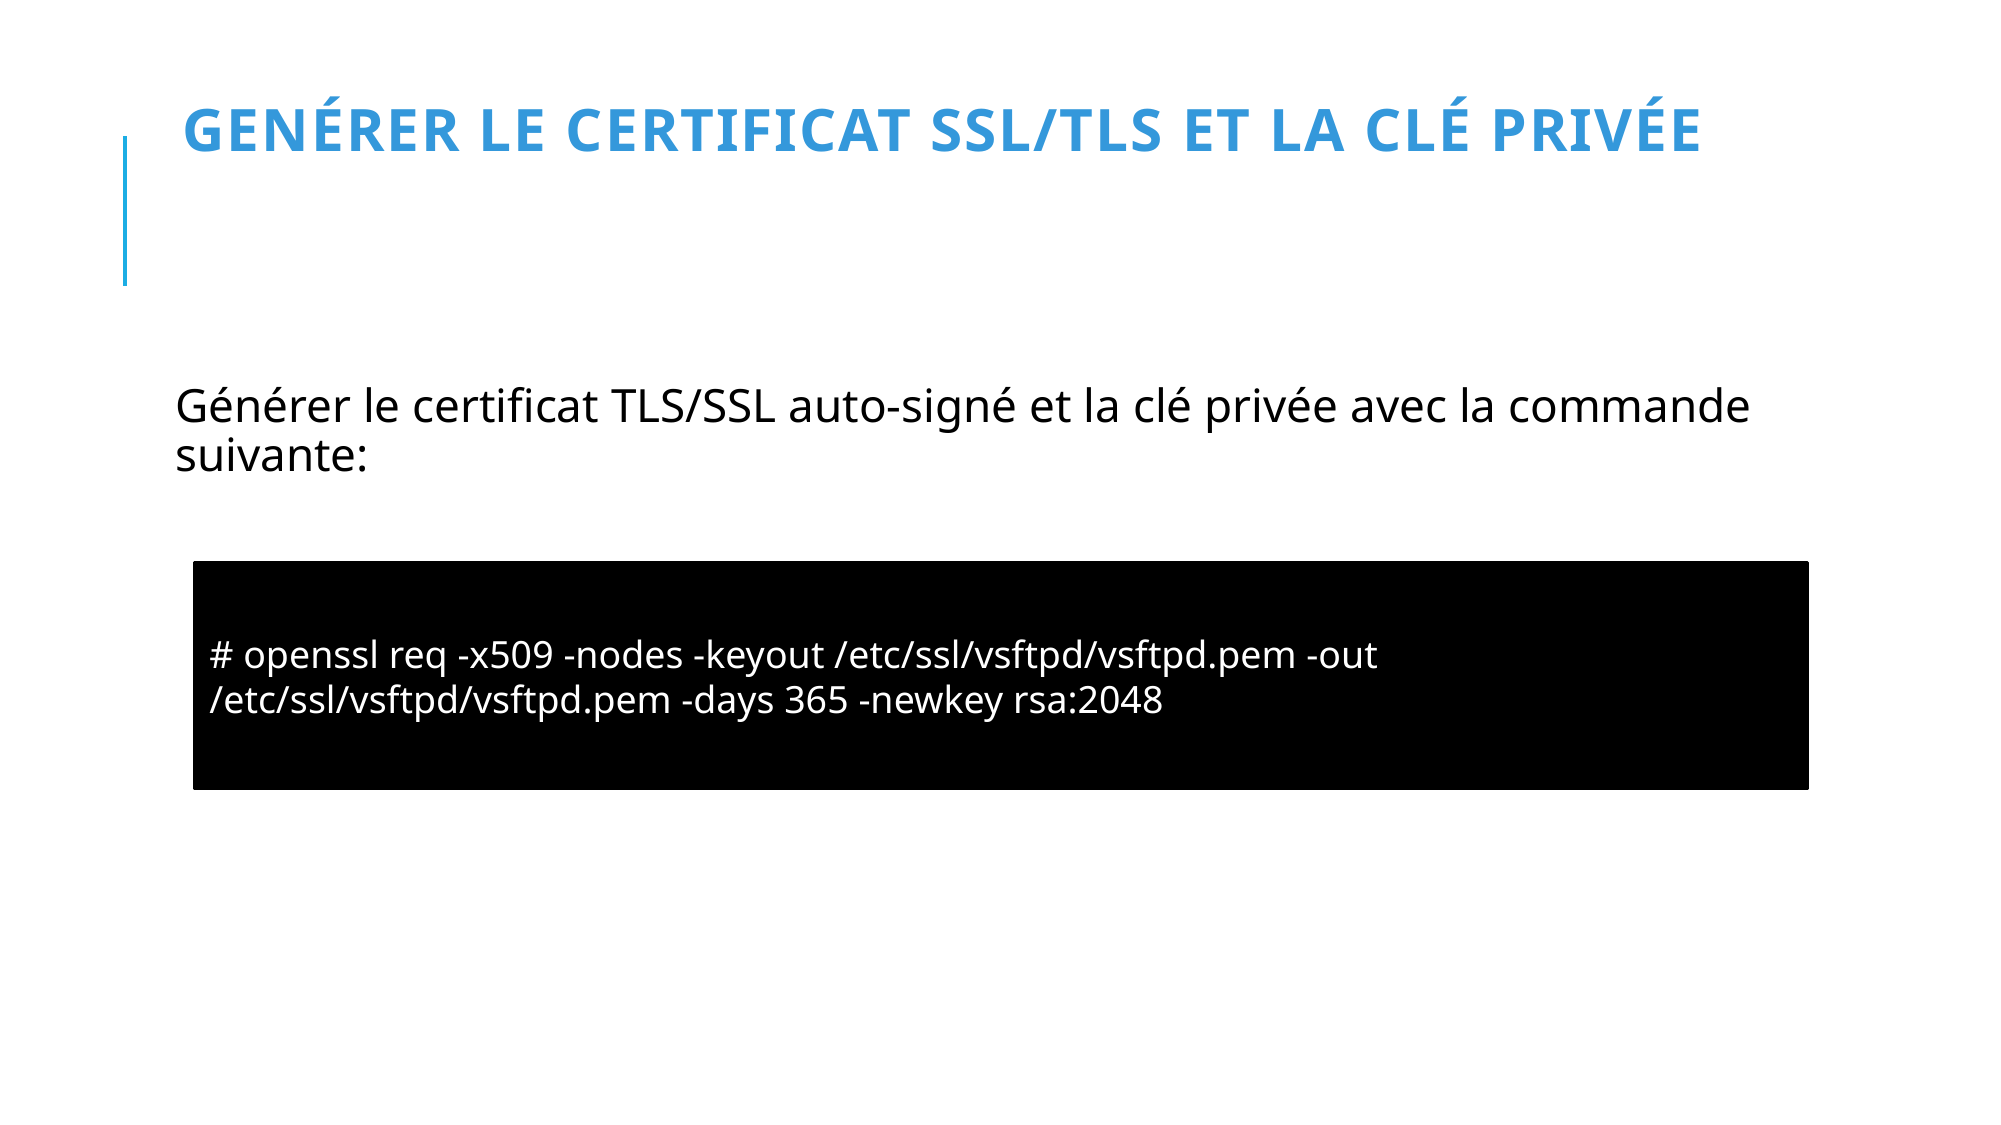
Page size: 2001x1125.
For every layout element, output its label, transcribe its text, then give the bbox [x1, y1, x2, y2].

text_box # openssl req -x509 -nodes -keyout /etc/ssl/vsftpd/vsftpd.pem -out /etc/ssl/vsftpd/vsftpd.pem -days 365 -newkey rsa:2048 [194, 562, 1807, 789]
list Générer le certificat TLS/SSL auto-signé et la clé privée avec la commande suivante: [168, 375, 1763, 1036]
title Genérer le certificat SSL/TLS et la clé privée [168, 90, 1763, 337]
